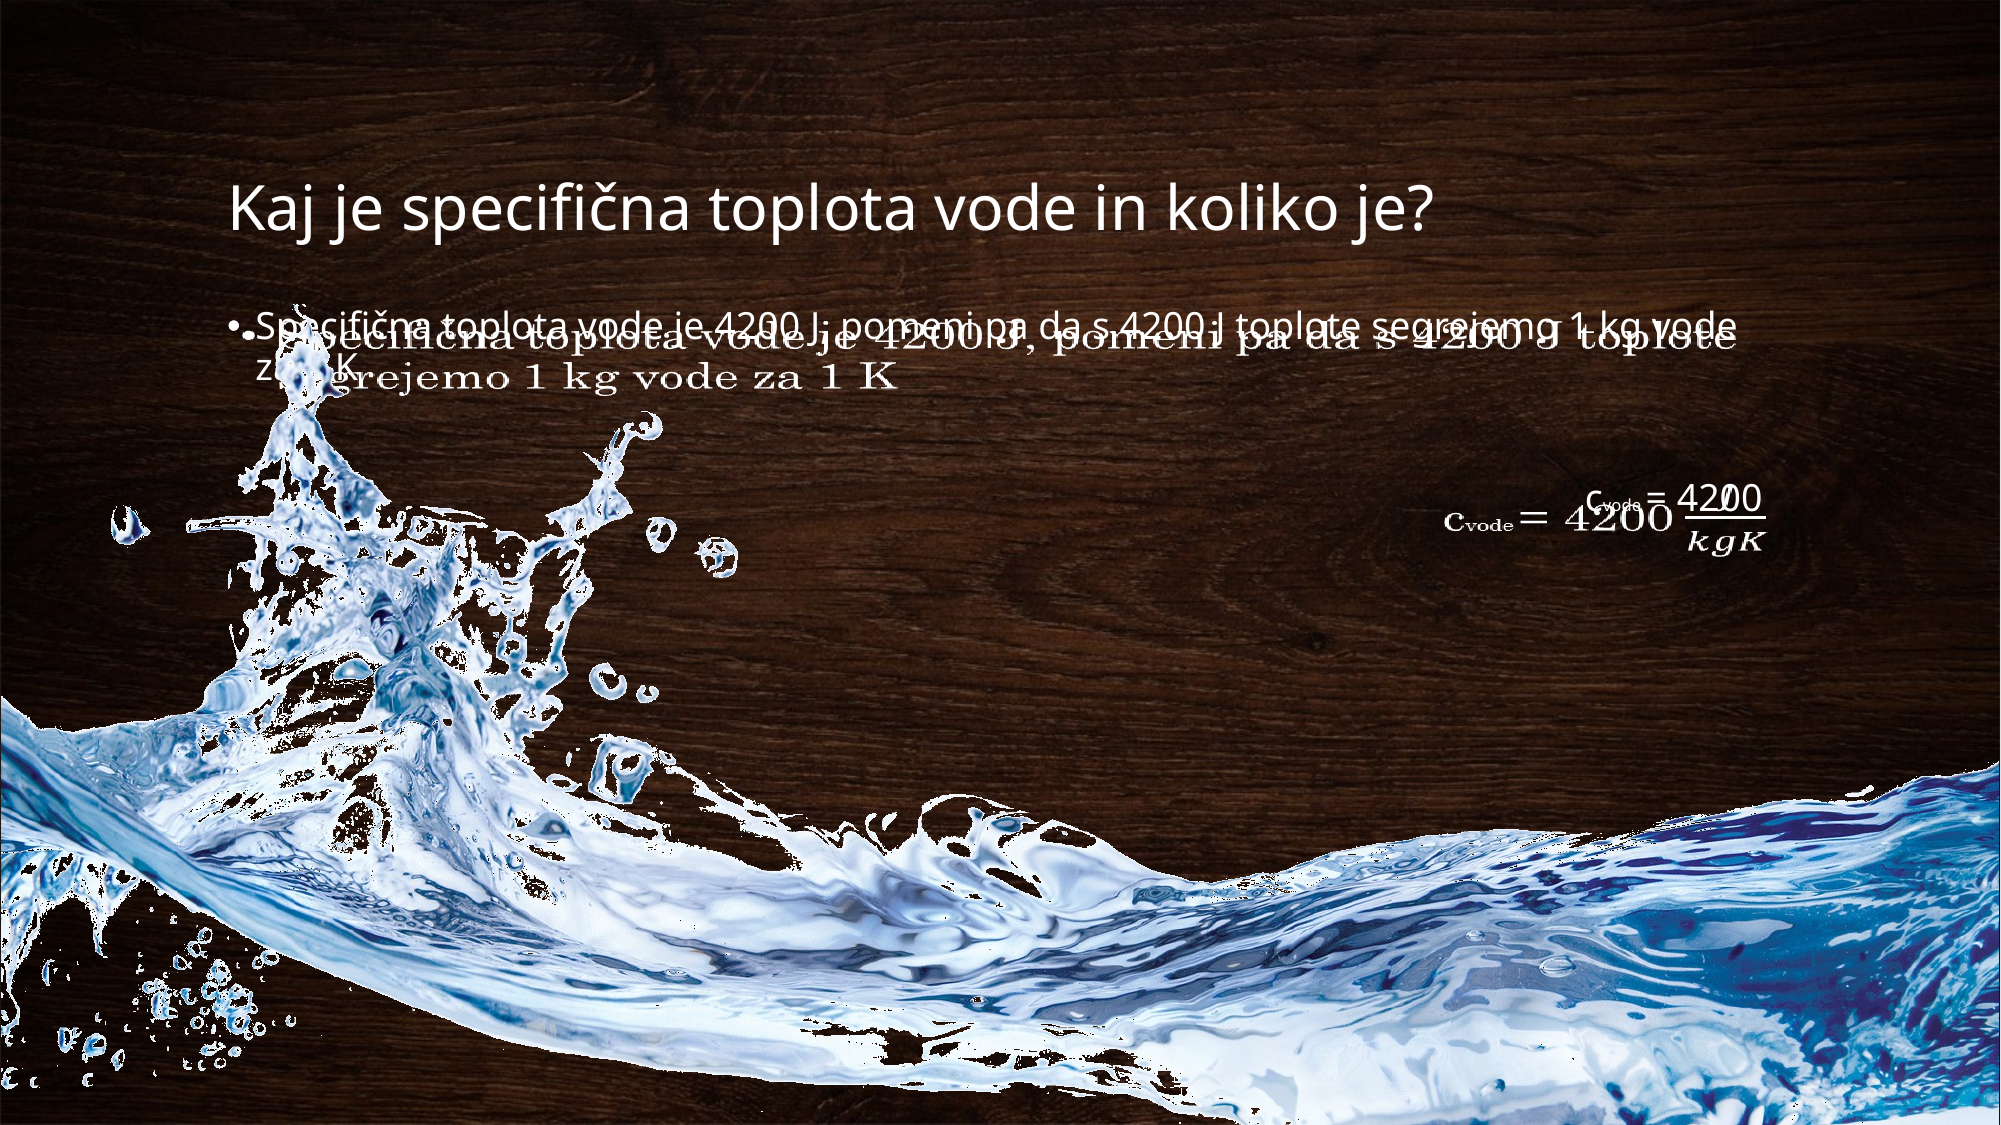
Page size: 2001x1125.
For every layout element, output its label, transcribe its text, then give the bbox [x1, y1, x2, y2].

title Kaj je specifična toplota vode in koliko je? [212, 62, 1788, 250]
list [212, 299, 1788, 304]
picture [0, 0, 2001, 1125]
